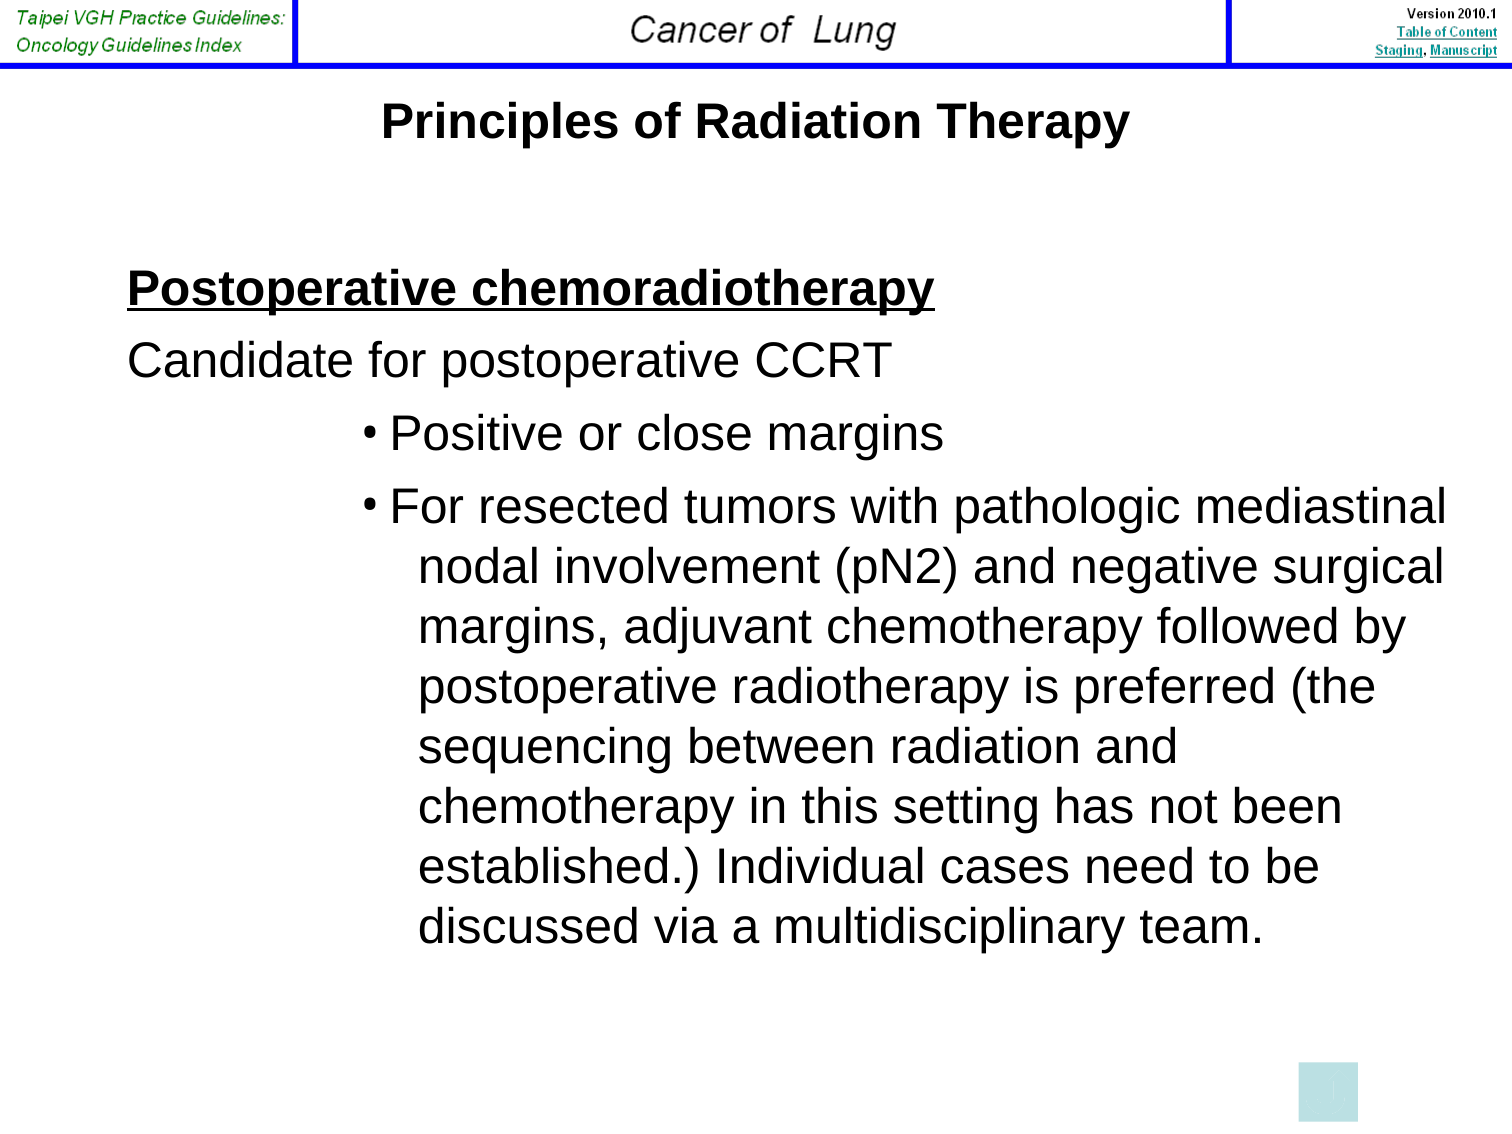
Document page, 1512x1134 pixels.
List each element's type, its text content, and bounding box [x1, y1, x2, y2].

title Principles of Radiation Therapy [0, 70, 1512, 166]
list Postoperative chemoradiotherapy Candidate for postoperative CCRT Positive or close margins For resected tumors with pathologic mediastinal nodal involvement (pN2) and negative surgical margins, adjuvant chemotherapy followed by postoperative radiotherapy is preferred (the sequencing between radiation and chemotherapy in this setting has not been established.) Individual cases need to be discussed via a multidisciplinary team. [52, 247, 1512, 1134]
